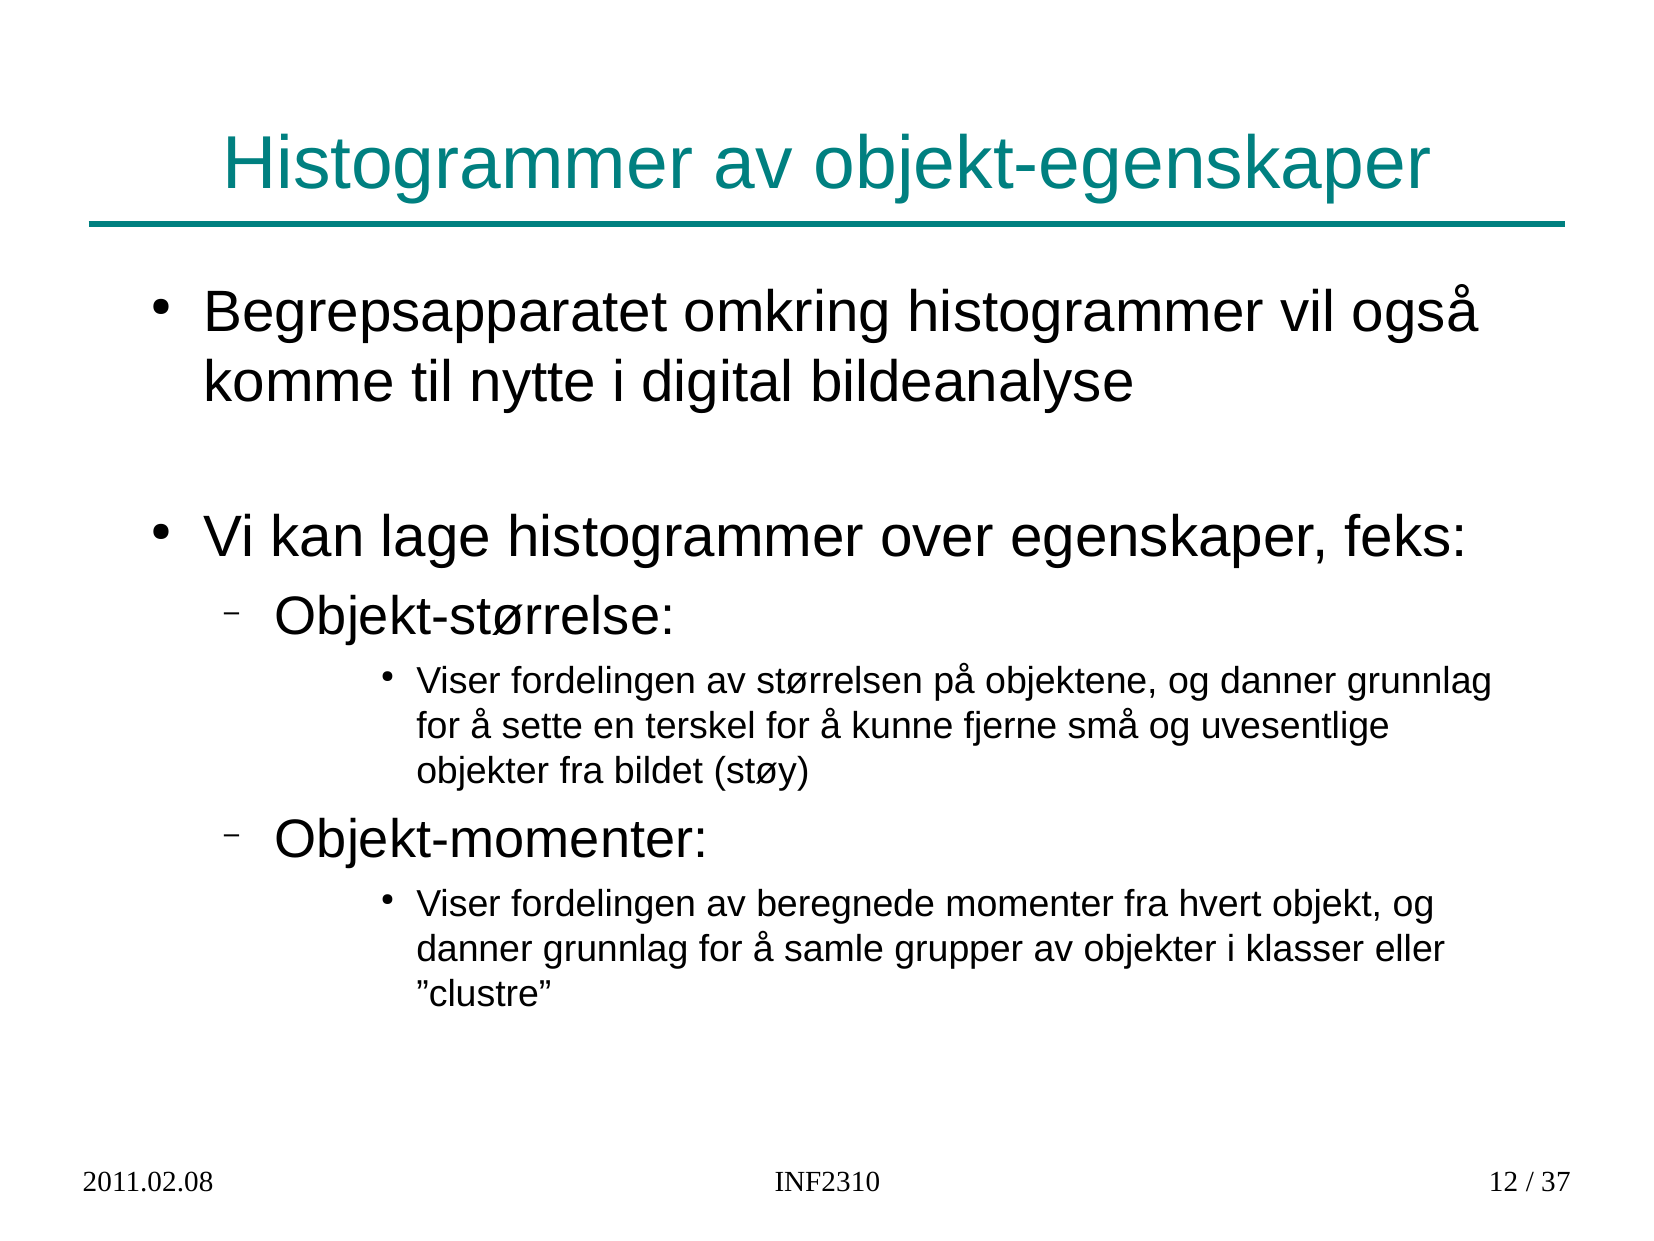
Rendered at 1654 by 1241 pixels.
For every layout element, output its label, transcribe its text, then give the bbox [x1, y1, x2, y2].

list Begrepsapparatet omkring histogrammer vil også komme til nytte i digital bildeanalyse Vi kan lage histogrammer over egenskaper, feks: Objekt-størrelse: Viser fordelingen av størrelsen på objektene, og danner grunnlag for å sette en terskel for å kunne fjerne små og uvesentlige objekter fra bildet (støy) Objekt-momenter: Viser fordelingen av beregnede momenter fra hvert objekt, og danner grunnlag for å samle grupper av objekter i klasser eller ”clustre” [118, 265, 1524, 1022]
title Histogrammer av objekt-egenskaper [123, 68, 1530, 249]
